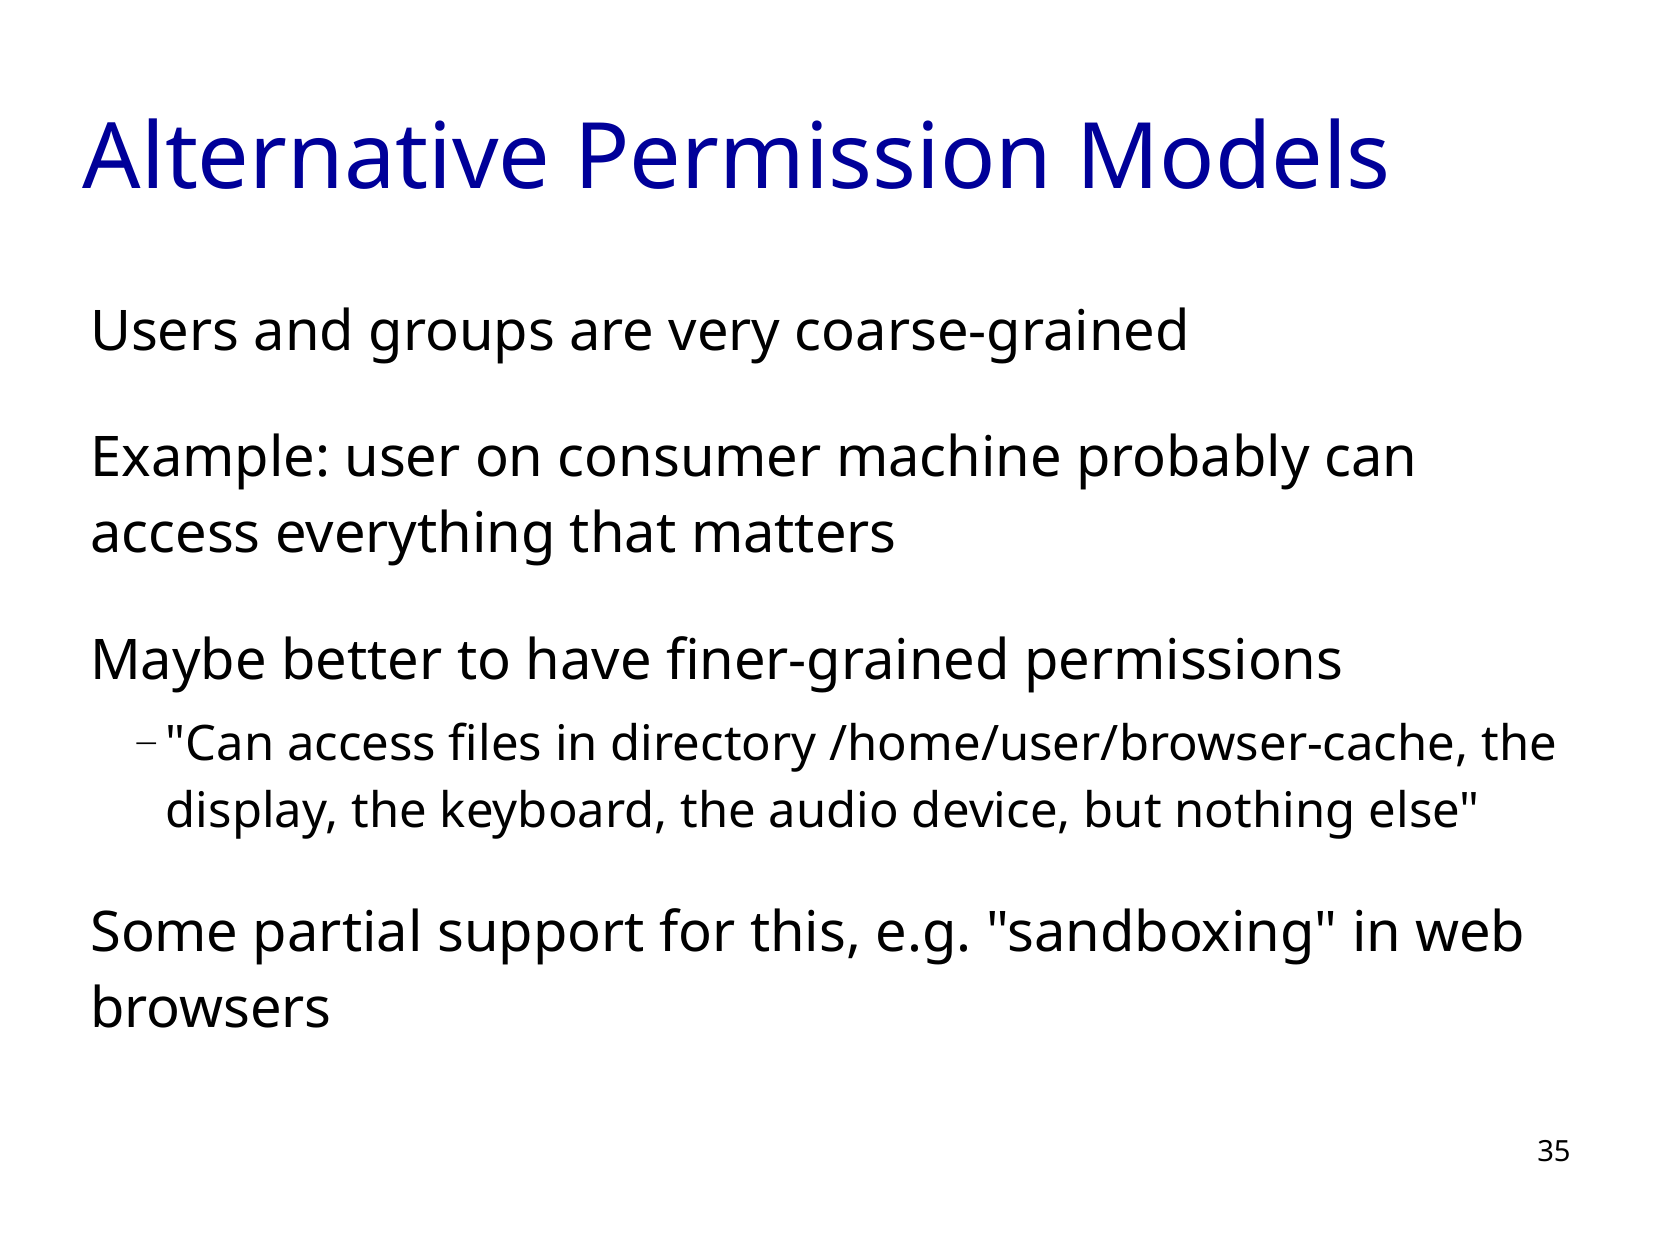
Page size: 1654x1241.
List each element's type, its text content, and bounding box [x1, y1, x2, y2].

list Users and groups are very coarse-grained Example: user on consumer machine probably can access everything that matters Maybe better to have finer-grained permissions "Can access files in directory /home/user/browser-cache, the display, the keyboard, the audio device, but nothing else" Some partial support for this, e.g. "sandboxing" in web browsers [60, 290, 1571, 1096]
title Alternative Permission Models [82, 49, 1571, 257]
